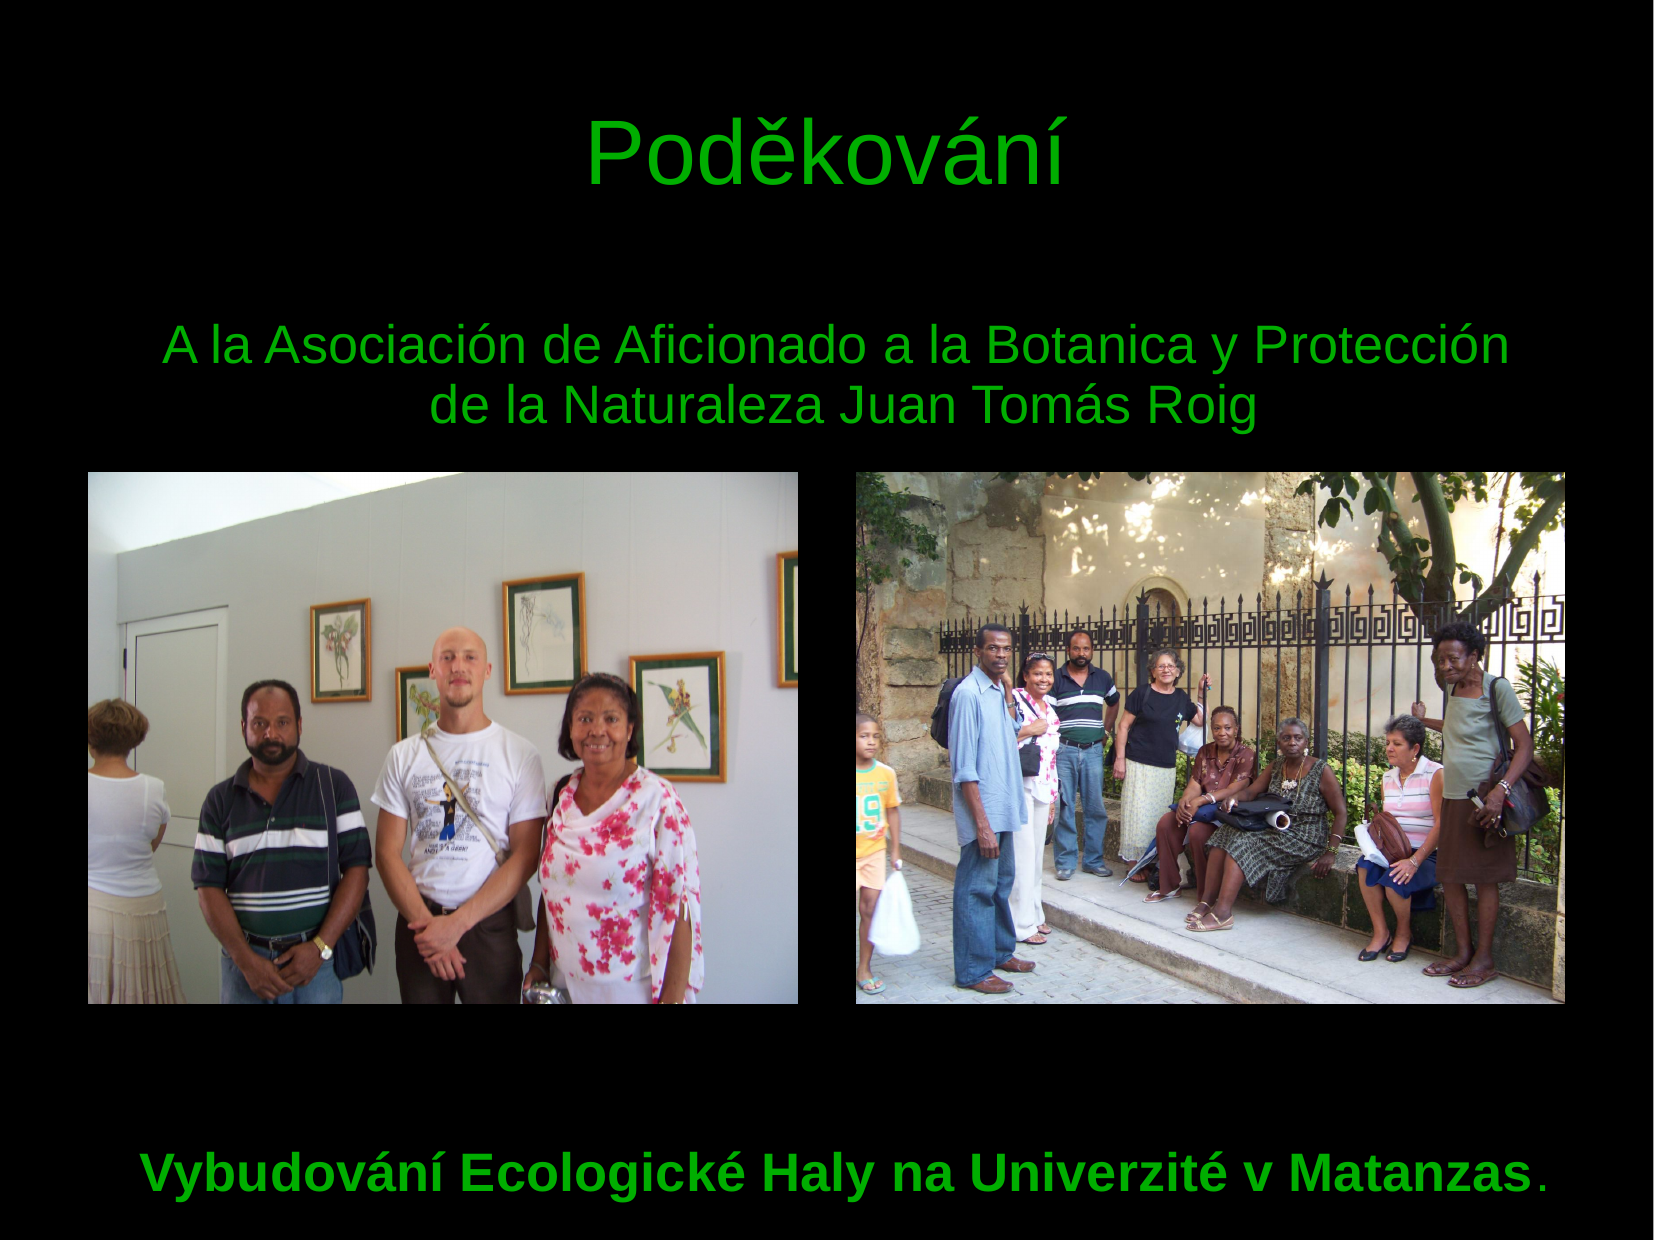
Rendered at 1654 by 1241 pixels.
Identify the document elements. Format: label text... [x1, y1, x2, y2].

title Poděkování [82, 56, 1571, 250]
text_box A la Asociación de Aficionado a la Botanica y Protección de la Naturaleza Juan Tomás Roig [147, 307, 1565, 443]
picture [856, 472, 1565, 1004]
text_box Vybudování Ecologické Haly na Univerzité v Matanzas. [124, 1135, 1565, 1211]
picture [88, 472, 798, 1004]
